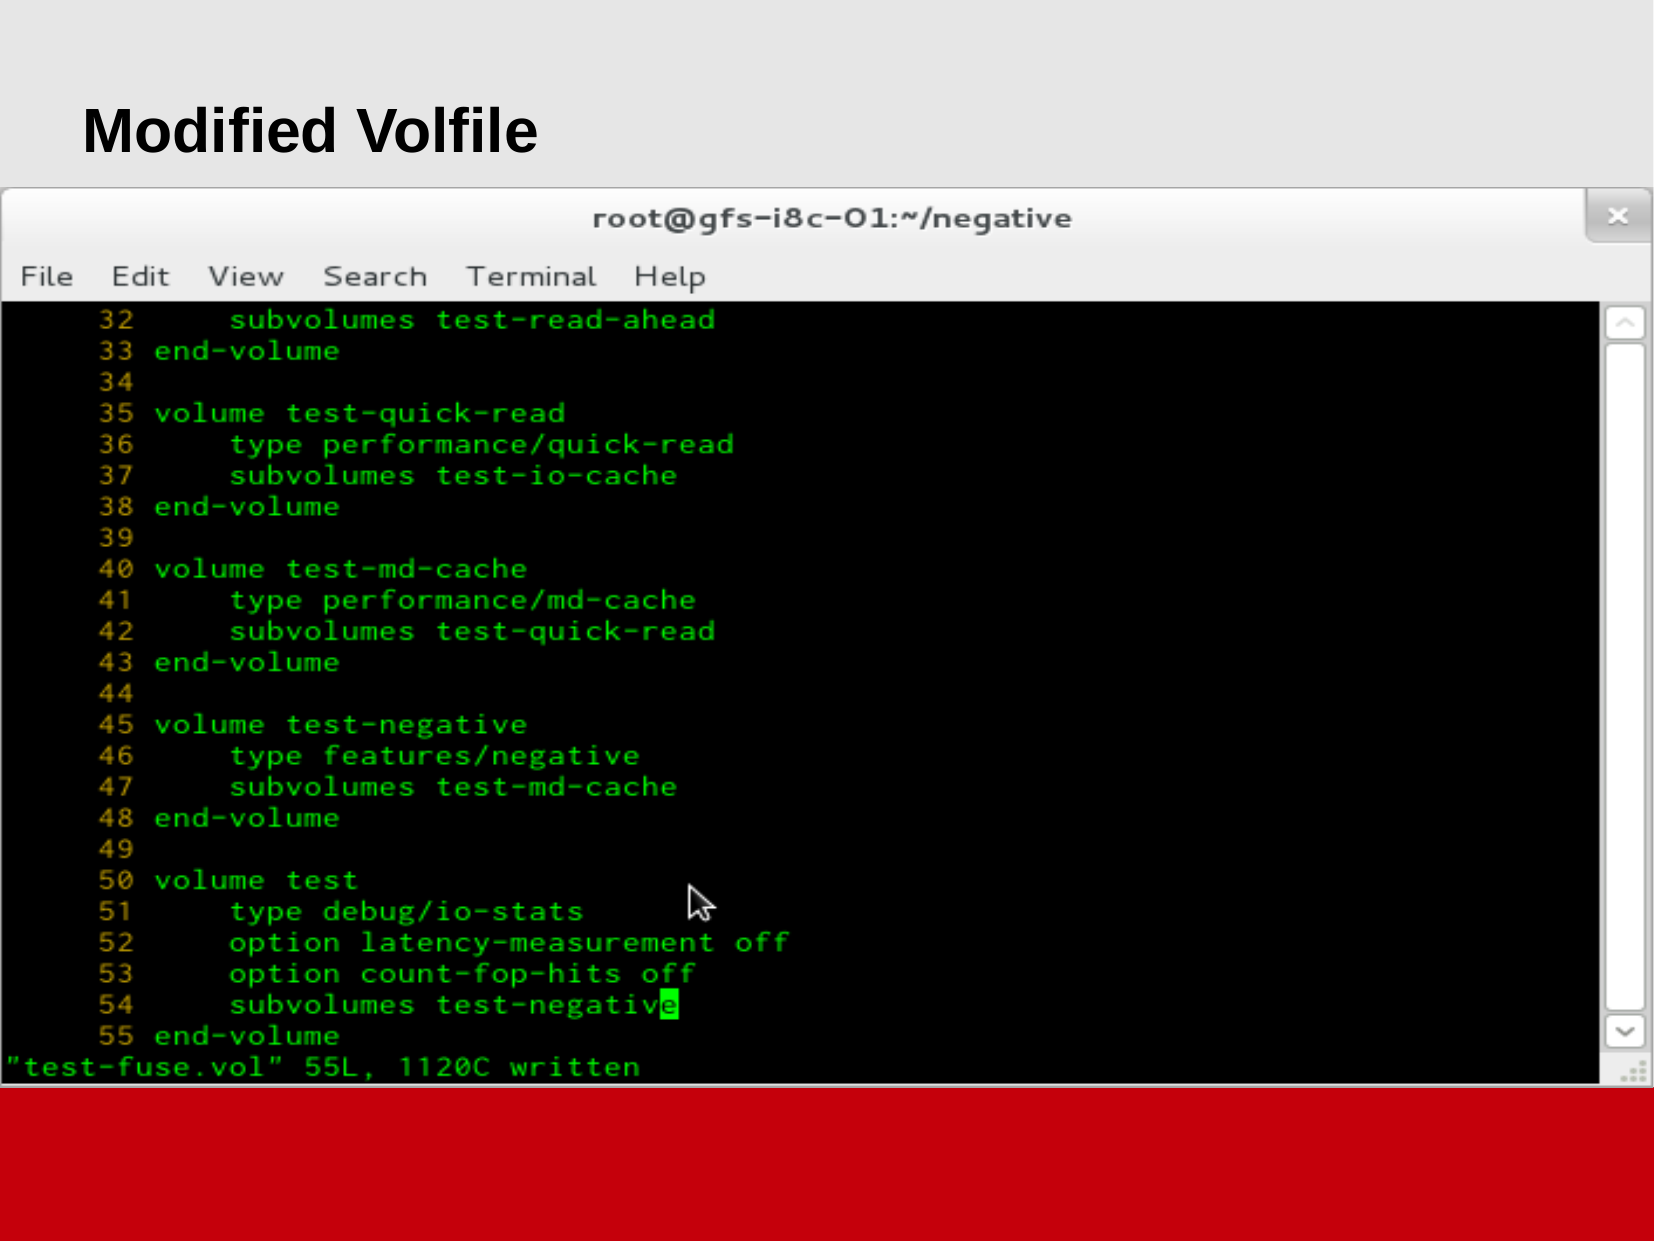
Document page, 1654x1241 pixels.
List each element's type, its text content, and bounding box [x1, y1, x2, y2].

picture [0, 187, 1654, 1088]
title Modified Volfile [82, 37, 1571, 187]
